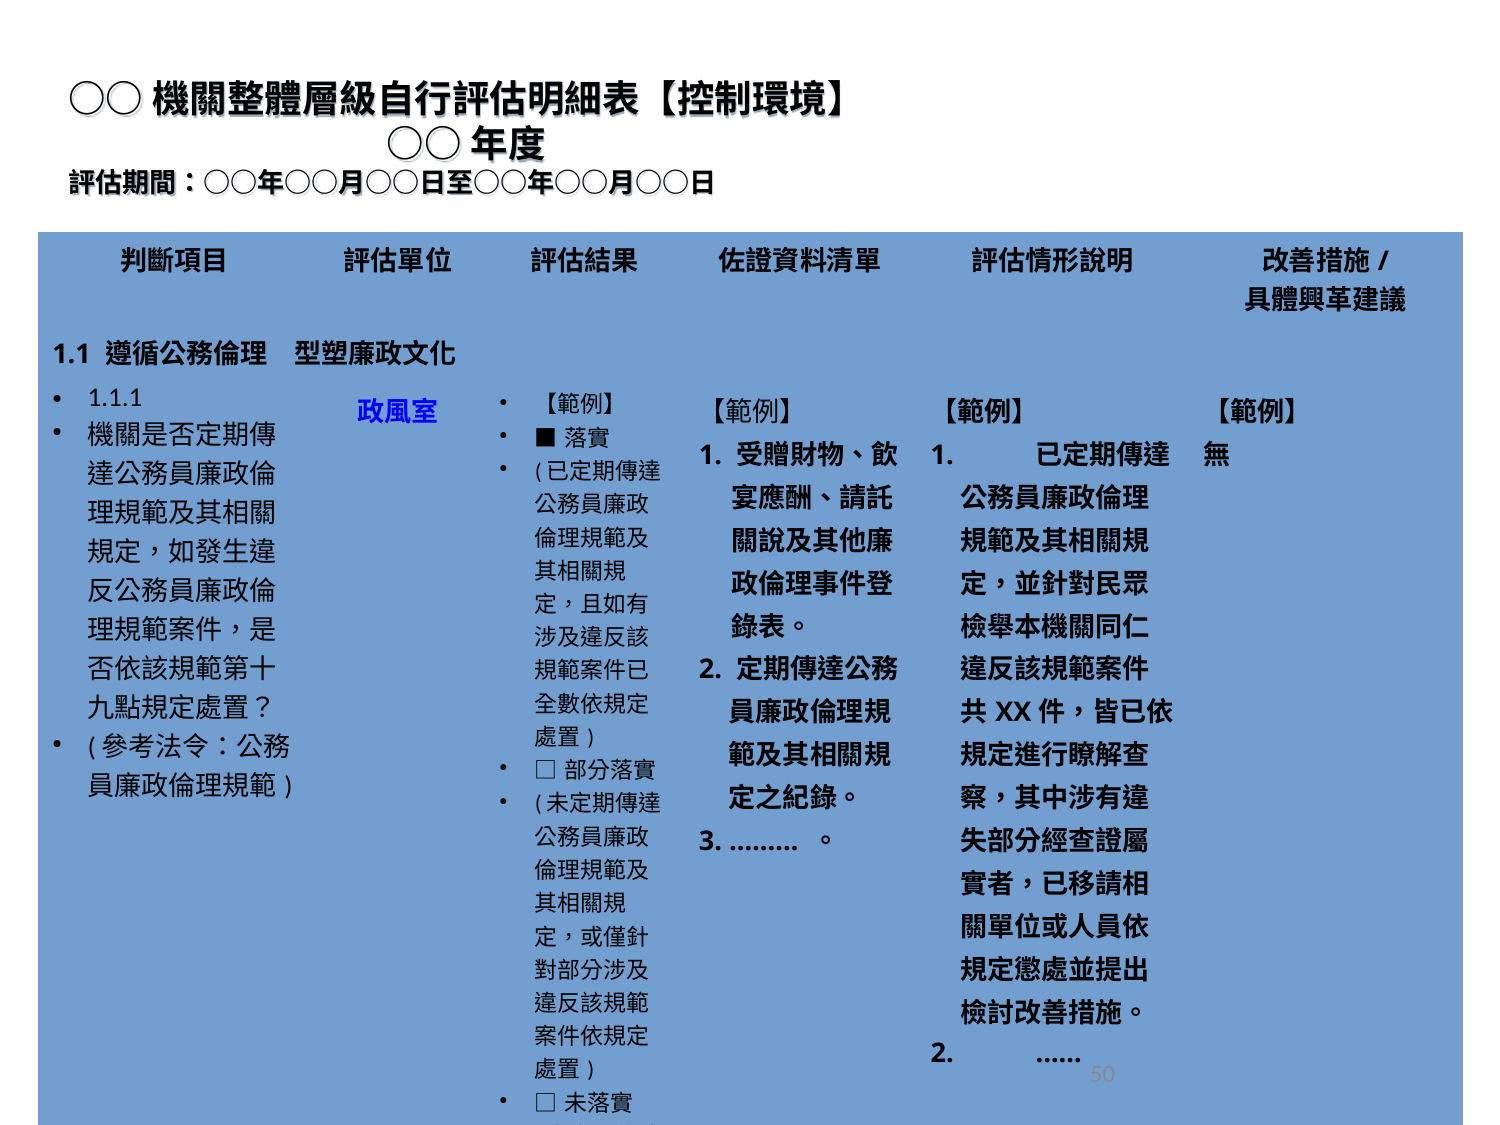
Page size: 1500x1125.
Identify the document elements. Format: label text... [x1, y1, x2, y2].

table_header 改善措施/ 具體興革建議 [1189, 232, 1463, 325]
table_cell 【範例】 無 [1189, 379, 1463, 1125]
table_header 評估單位 [311, 232, 485, 325]
table_cell 1.1.1 機關是否定期傳達公務員廉政倫理規範及其相關規定，如發生違反公務員廉政倫理規範案件，是否依該規範第十九點規定處置？ (參考法令：公務員廉政倫理規範) [38, 379, 311, 1125]
table_cell 【範例】 ■落實 (已定期傳達公務員廉政倫理規範及其相關規定，且如有涉及違反該規範案件已全數依規定處置) □部分落實 (未定期傳達公務員廉政倫理規範及其相關規定，或僅針對部分涉及違反該規範案件依規定處置) □未落實 (未定期傳達公務員廉政倫理規範及其相關規定，且未針對所有涉及違反該規範案件依規定處置) [485, 379, 684, 1125]
table_cell 政風室 [311, 379, 485, 1125]
table_cell 【範例】 1. 受贈財物、飲 宴應酬、請託 關說及其他廉 政倫理事件登 錄表。 2. 定期傳達公務員廉政倫理規範及其相關規定之紀錄。 3. ……… 。 [684, 379, 916, 1125]
table_header 評估結果 [485, 232, 684, 325]
table_cell 【範例】 1. 已定期傳達公務員廉政倫理規範及其相關規定，並針對民眾檢舉本機關同仁違反該規範案件共XX件，皆已依規定進行瞭解查察，其中涉有違失部分經查證屬實者，已移請相關單位或人員依規定懲處並提出檢討改善措施。 2. …… [916, 379, 1189, 1125]
text_box ○○機關整體層級自行評估明細表【控制環境】 ○○年度 評估期間：○○年○○月○○日至○○年○○月○○日 [53, 68, 1447, 205]
table_cell 1.1 遵循公務倫理 型塑廉政文化 [38, 325, 1463, 379]
text_box 50 [1074, 1042, 1426, 1103]
table_header 評估情形說明 [916, 232, 1189, 325]
table_header 佐證資料清單 [684, 232, 916, 325]
table_header 判斷項目 [38, 232, 311, 325]
